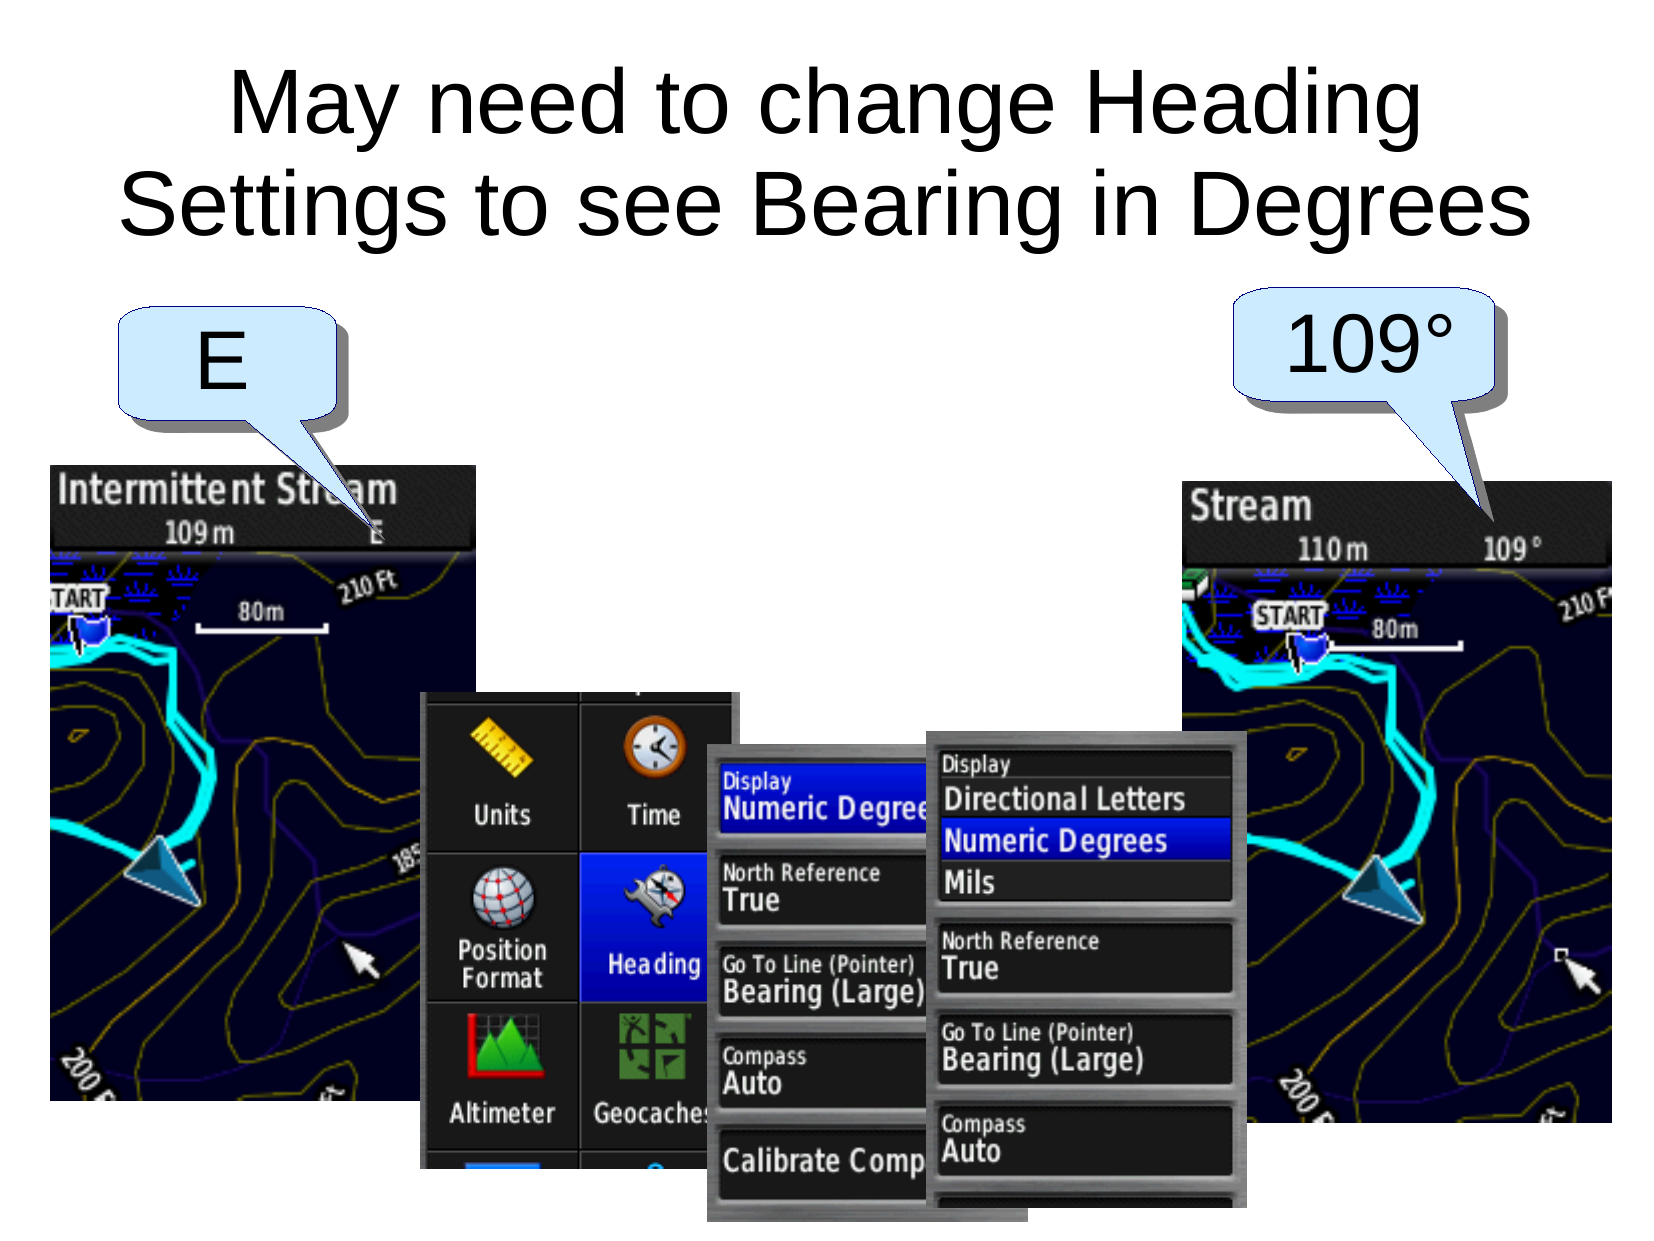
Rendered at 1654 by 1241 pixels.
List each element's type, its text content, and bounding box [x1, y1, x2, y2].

text_box 109° [1269, 290, 1472, 398]
title May need to change Heading Settings to see Bearing in Degrees [82, 49, 1571, 257]
text_box [118, 306, 373, 528]
picture [50, 465, 1612, 1222]
text_box E [179, 306, 265, 415]
text_box [1233, 287, 1495, 510]
